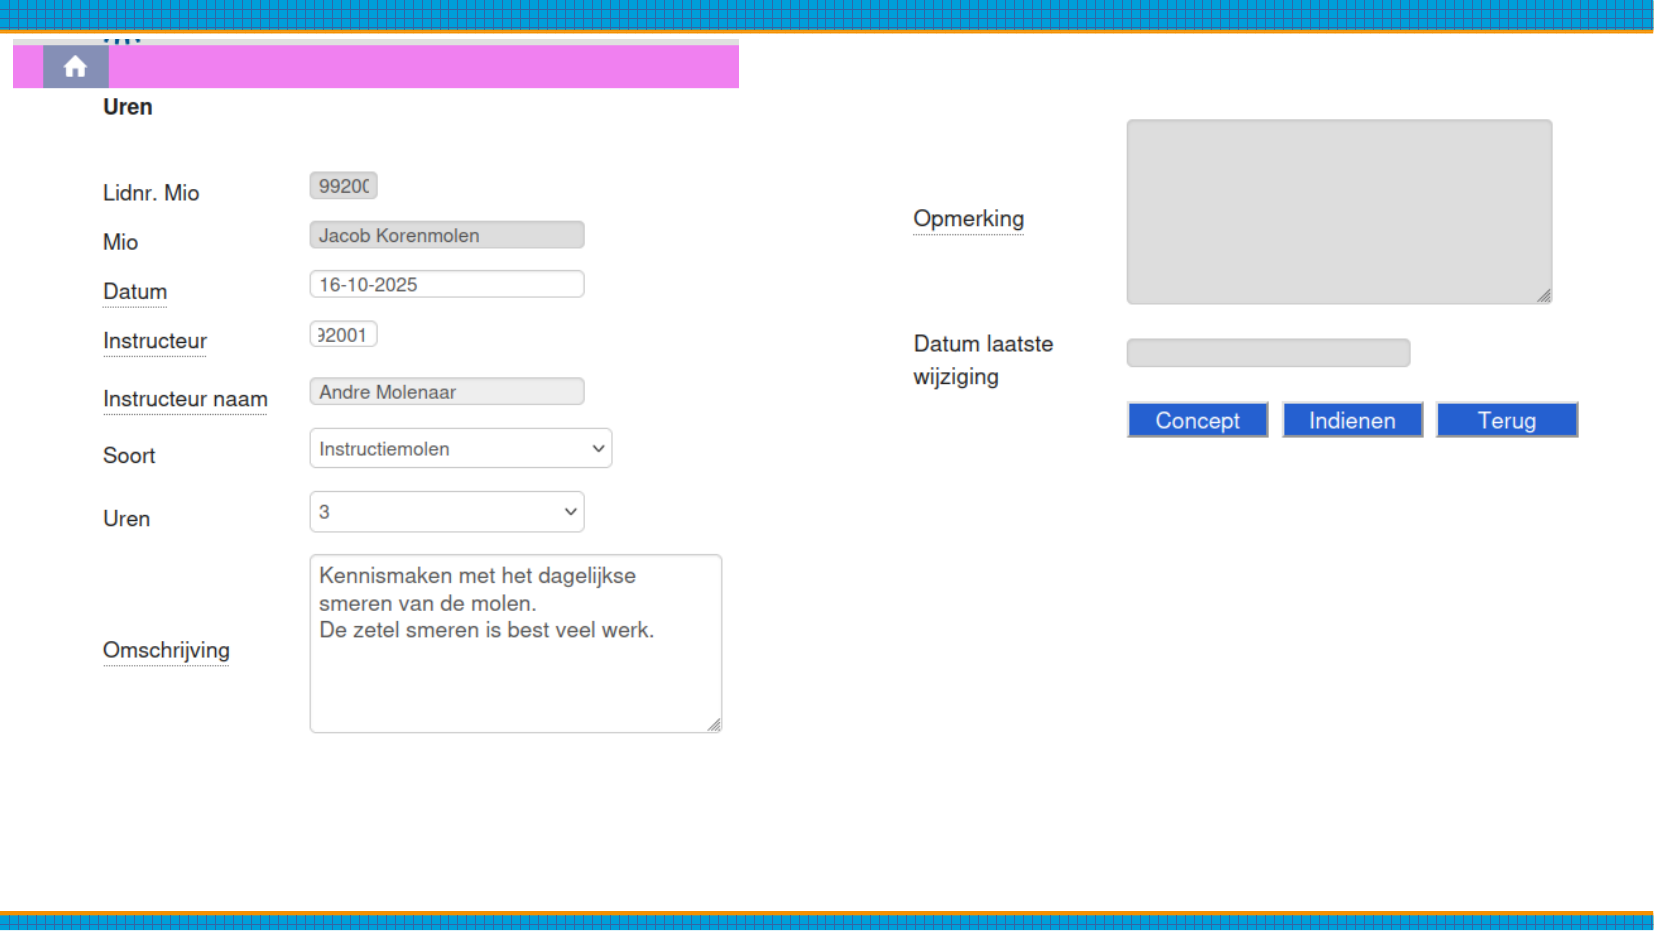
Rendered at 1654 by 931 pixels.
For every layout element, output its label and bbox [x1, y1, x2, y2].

picture [826, 105, 1588, 473]
picture [13, 39, 739, 741]
